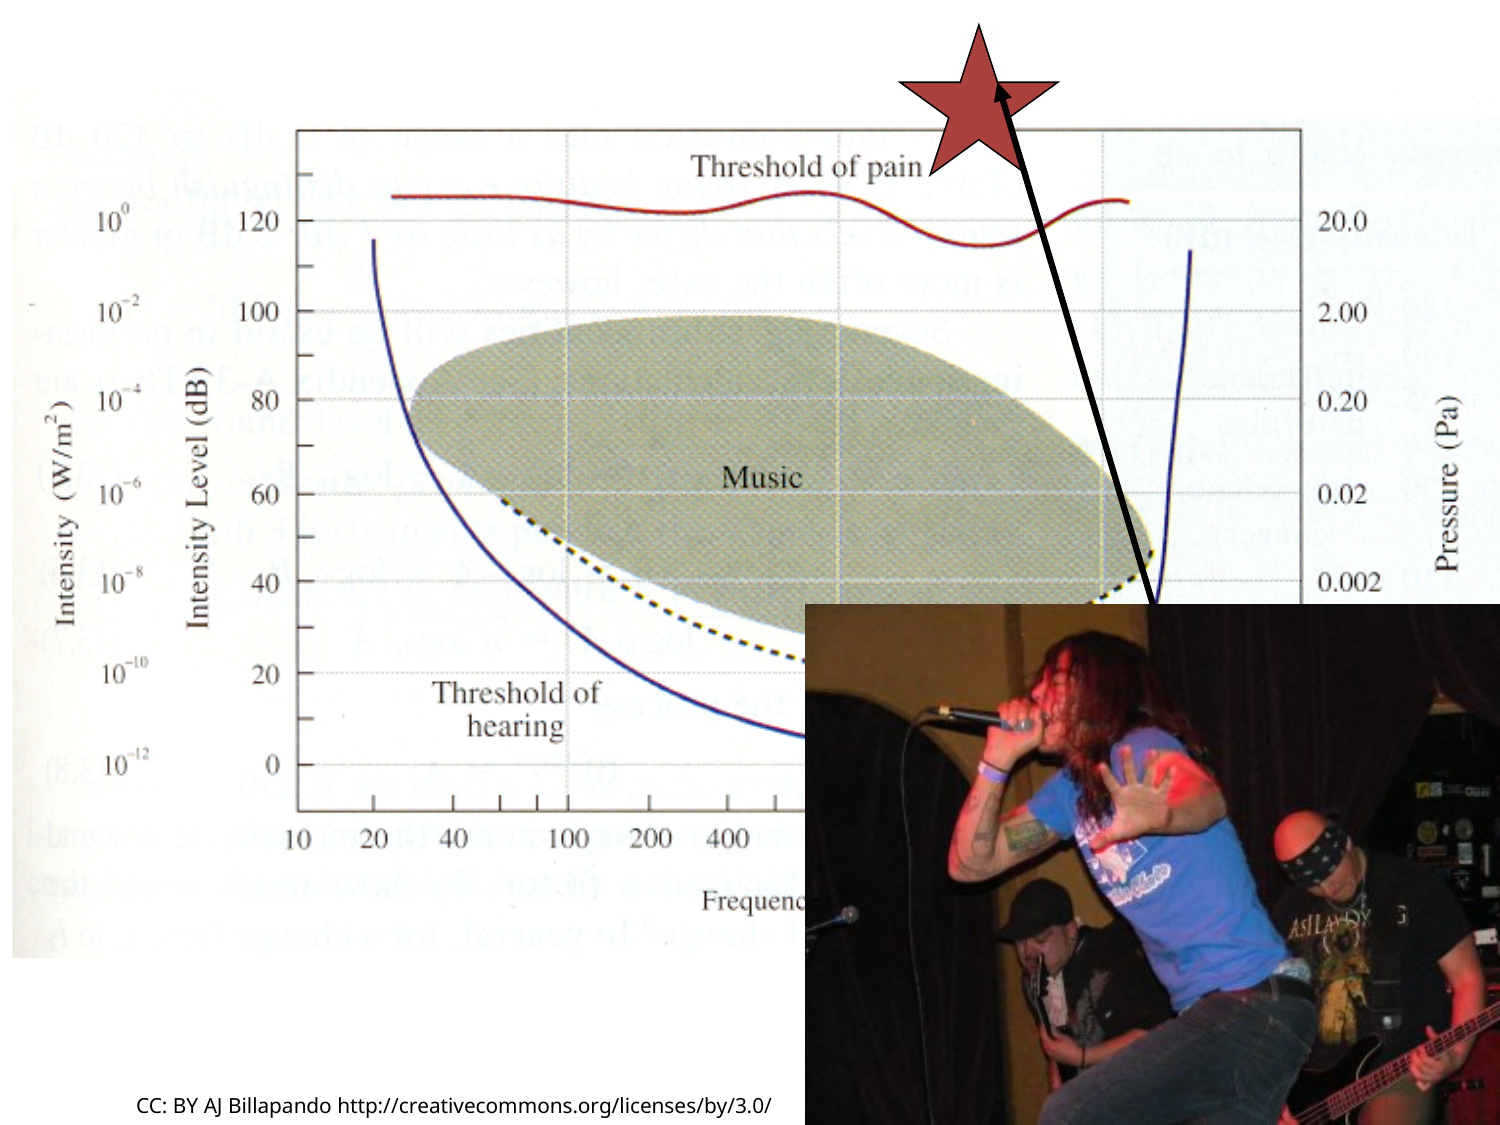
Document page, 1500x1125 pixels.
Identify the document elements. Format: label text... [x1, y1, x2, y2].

text_box [999, 82, 1058, 116]
picture [12, 87, 1500, 1125]
text_box [900, 24, 1020, 175]
text_box CC: BY AJ Billapando http://creativecommons.org/licenses/by/3.0/ [121, 1084, 787, 1125]
